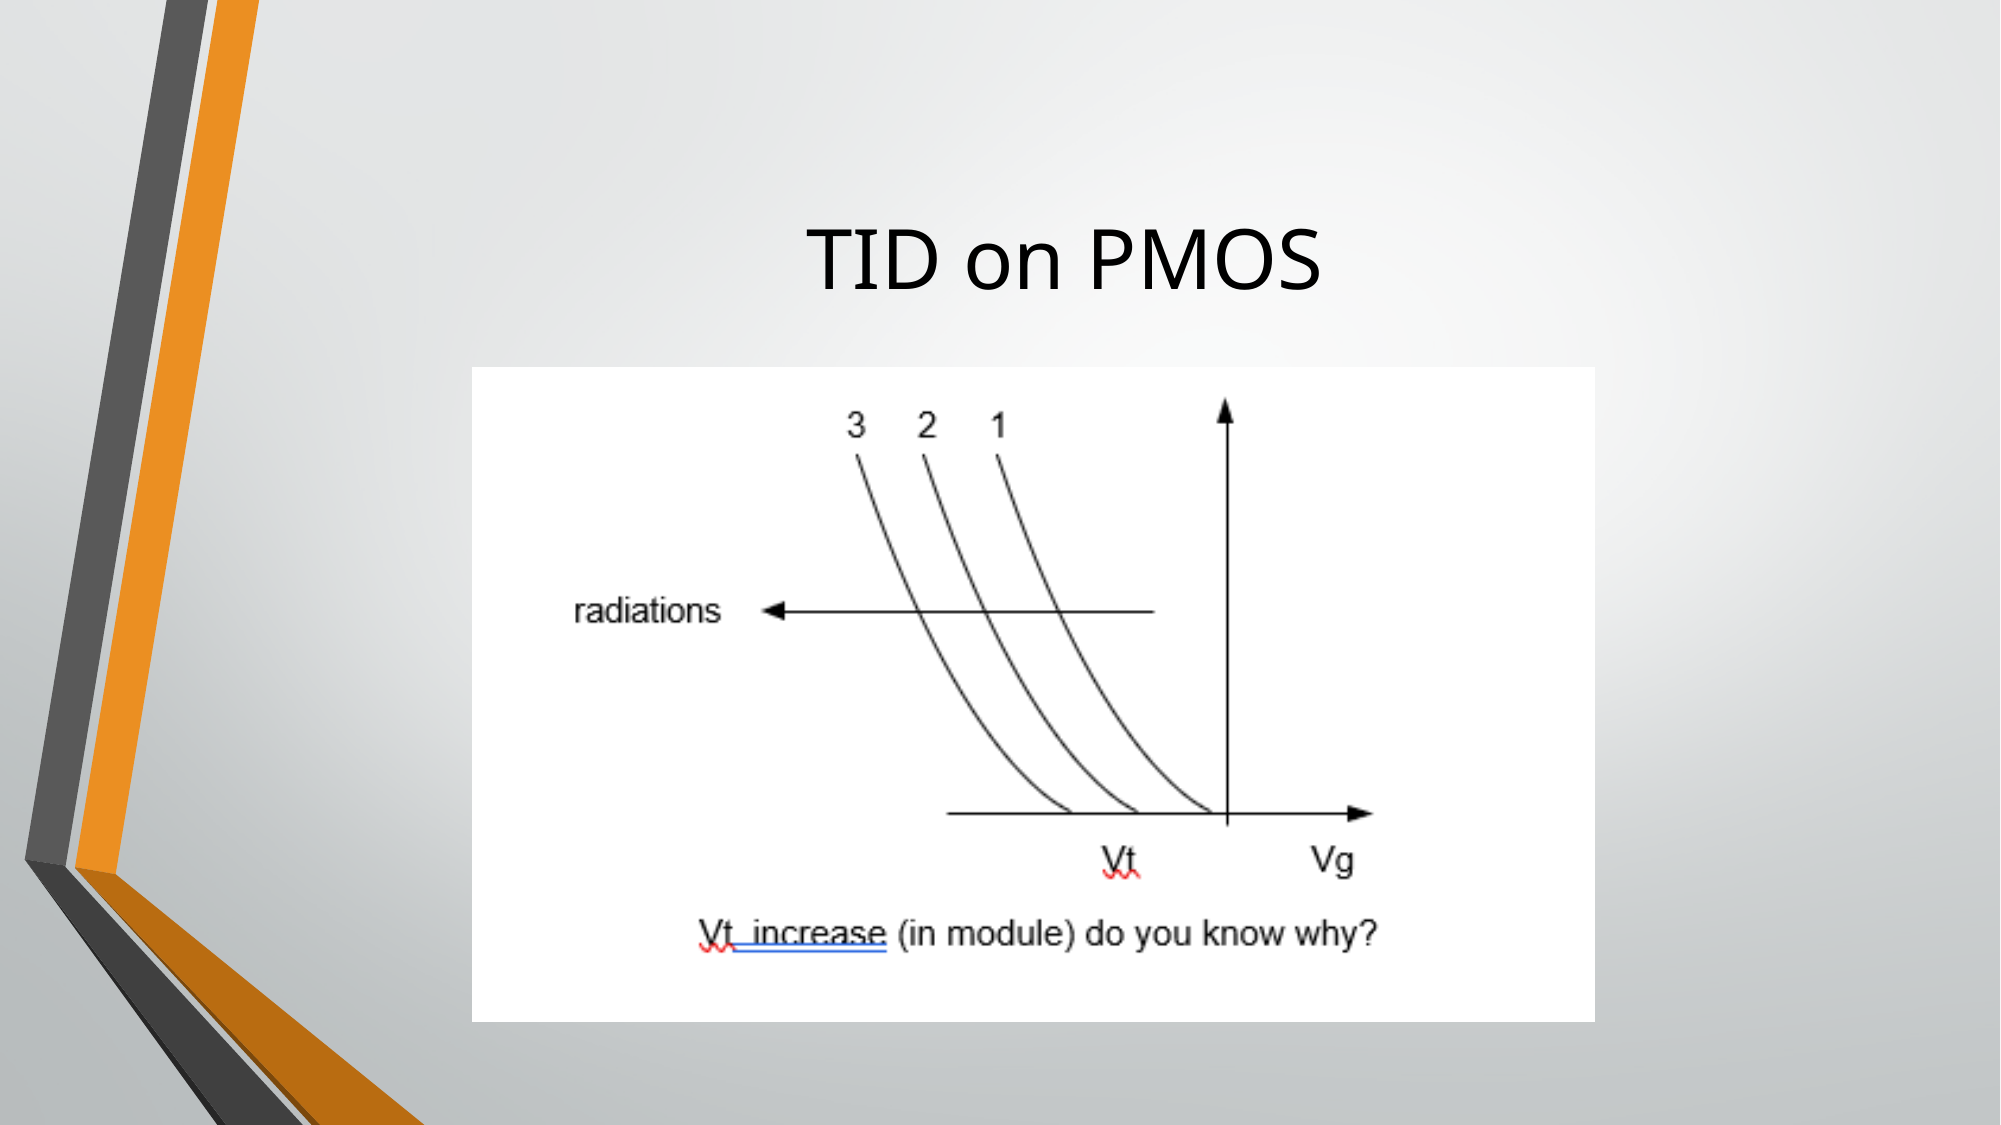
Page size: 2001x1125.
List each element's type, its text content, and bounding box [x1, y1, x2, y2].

picture [472, 367, 1595, 1022]
title TID on PMOS [243, 112, 1887, 400]
